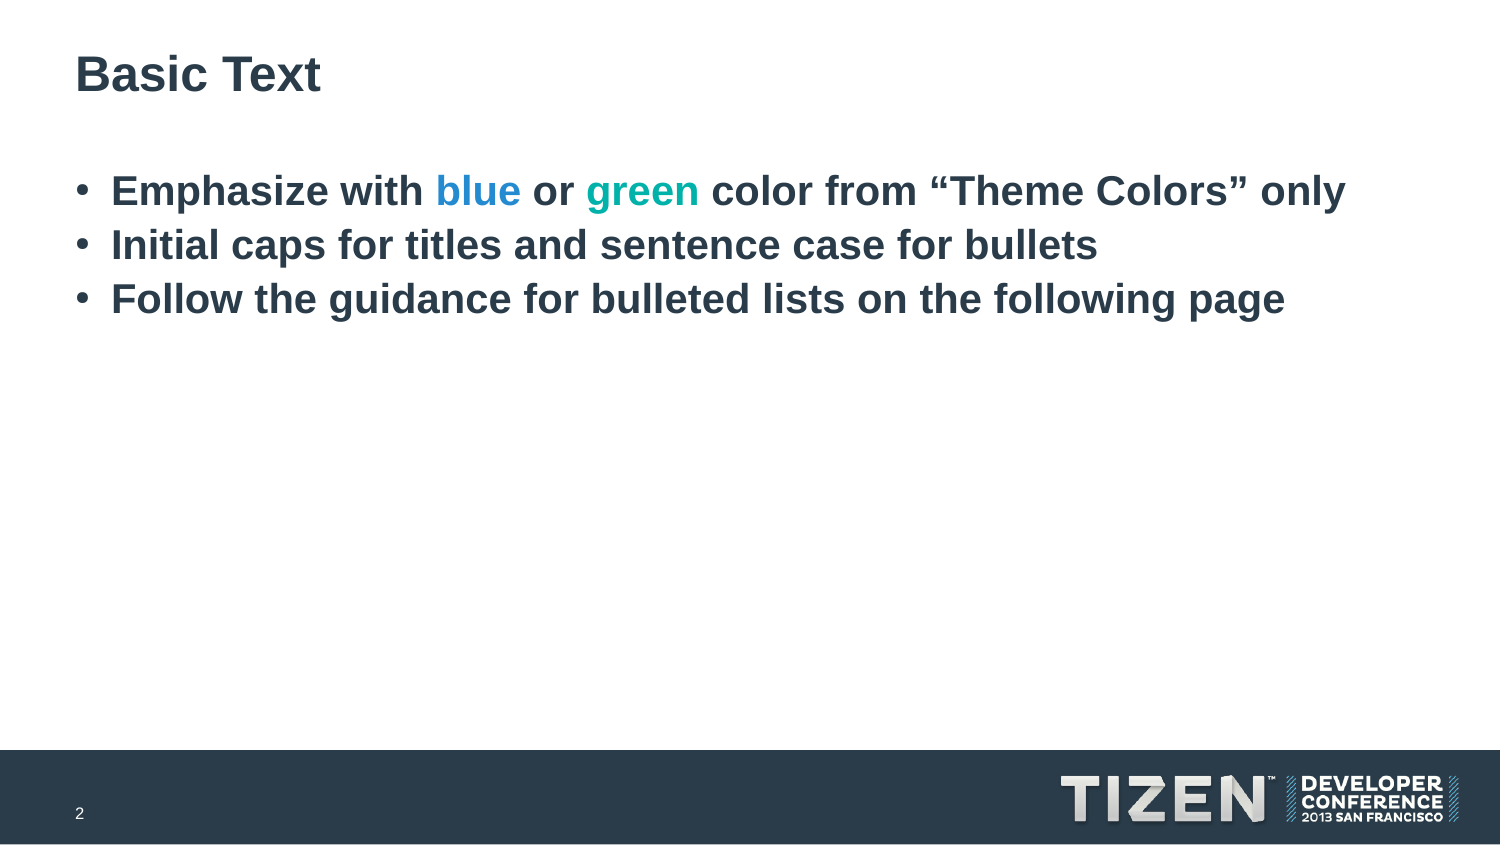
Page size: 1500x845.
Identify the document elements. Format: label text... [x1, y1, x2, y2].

title Basic Text [75, 4, 1425, 146]
list Emphasize with blue or green color from “Theme Colors” only Initial caps for titles and sentence case for bullets Follow the guidance for bulleted lists on the following page [75, 168, 1425, 676]
picture [1041, 753, 1477, 845]
